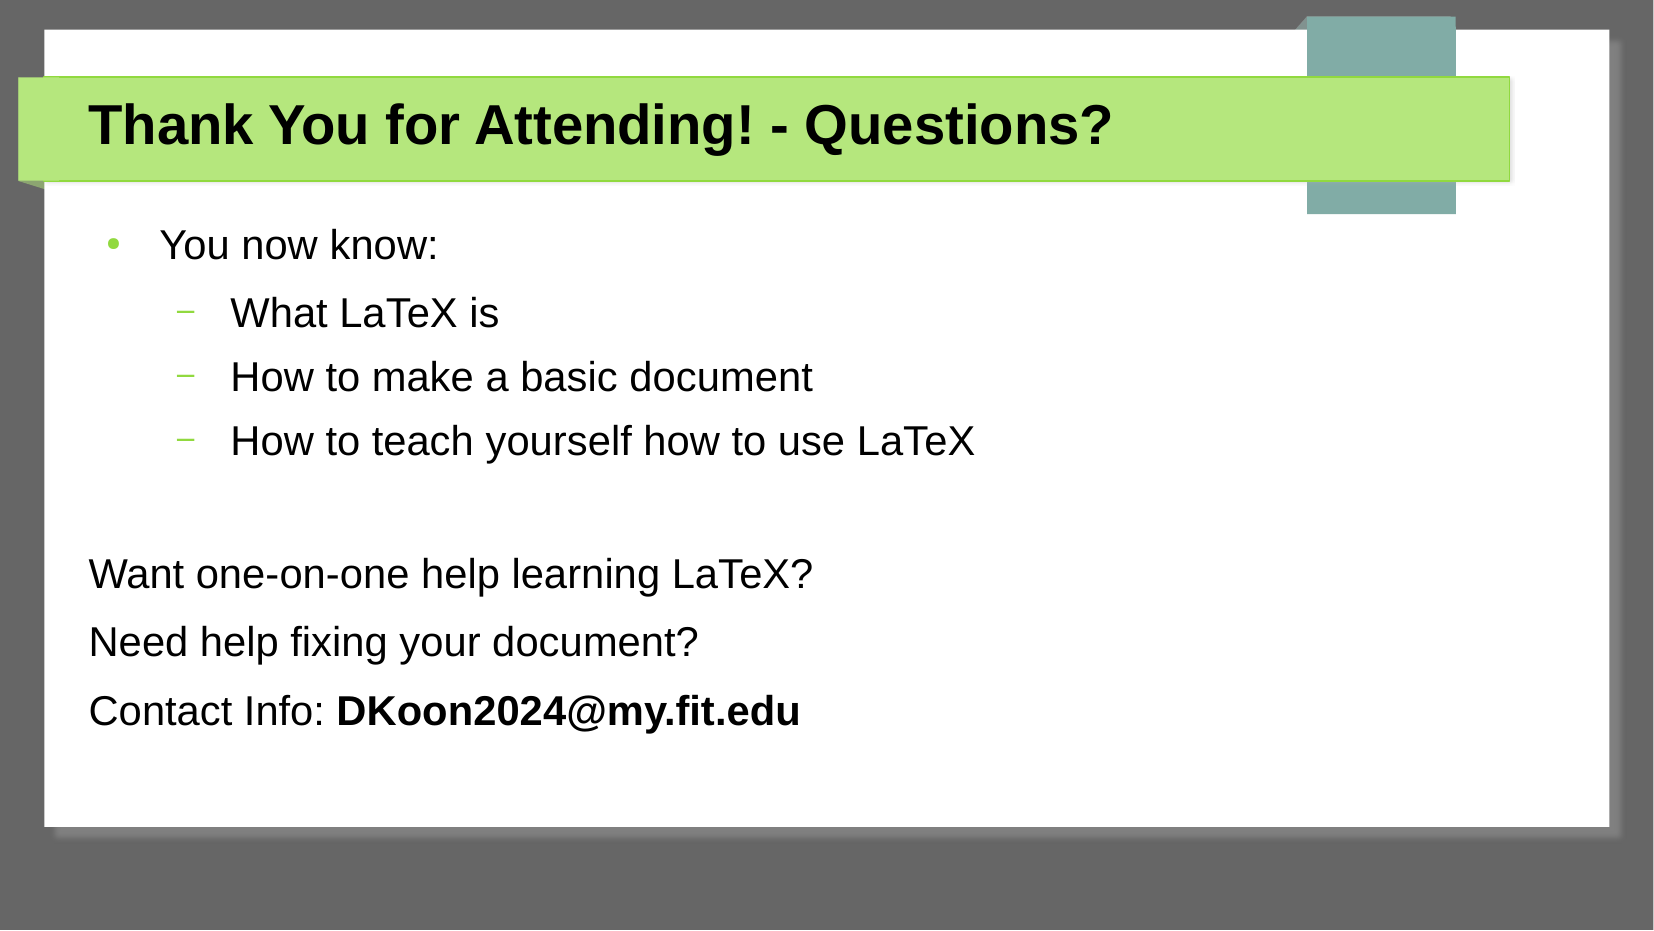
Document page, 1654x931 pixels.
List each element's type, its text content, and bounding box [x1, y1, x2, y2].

list You now know: What LaTeX is How to make a basic document How to teach yourself how to use LaTeX Want one-on-one help learning LaTeX? Need help fixing your document? Contact Info: DKoon2024@my.fit.edu [88, 221, 1565, 813]
title Thank You for Attending! - Questions? [88, 73, 1506, 178]
